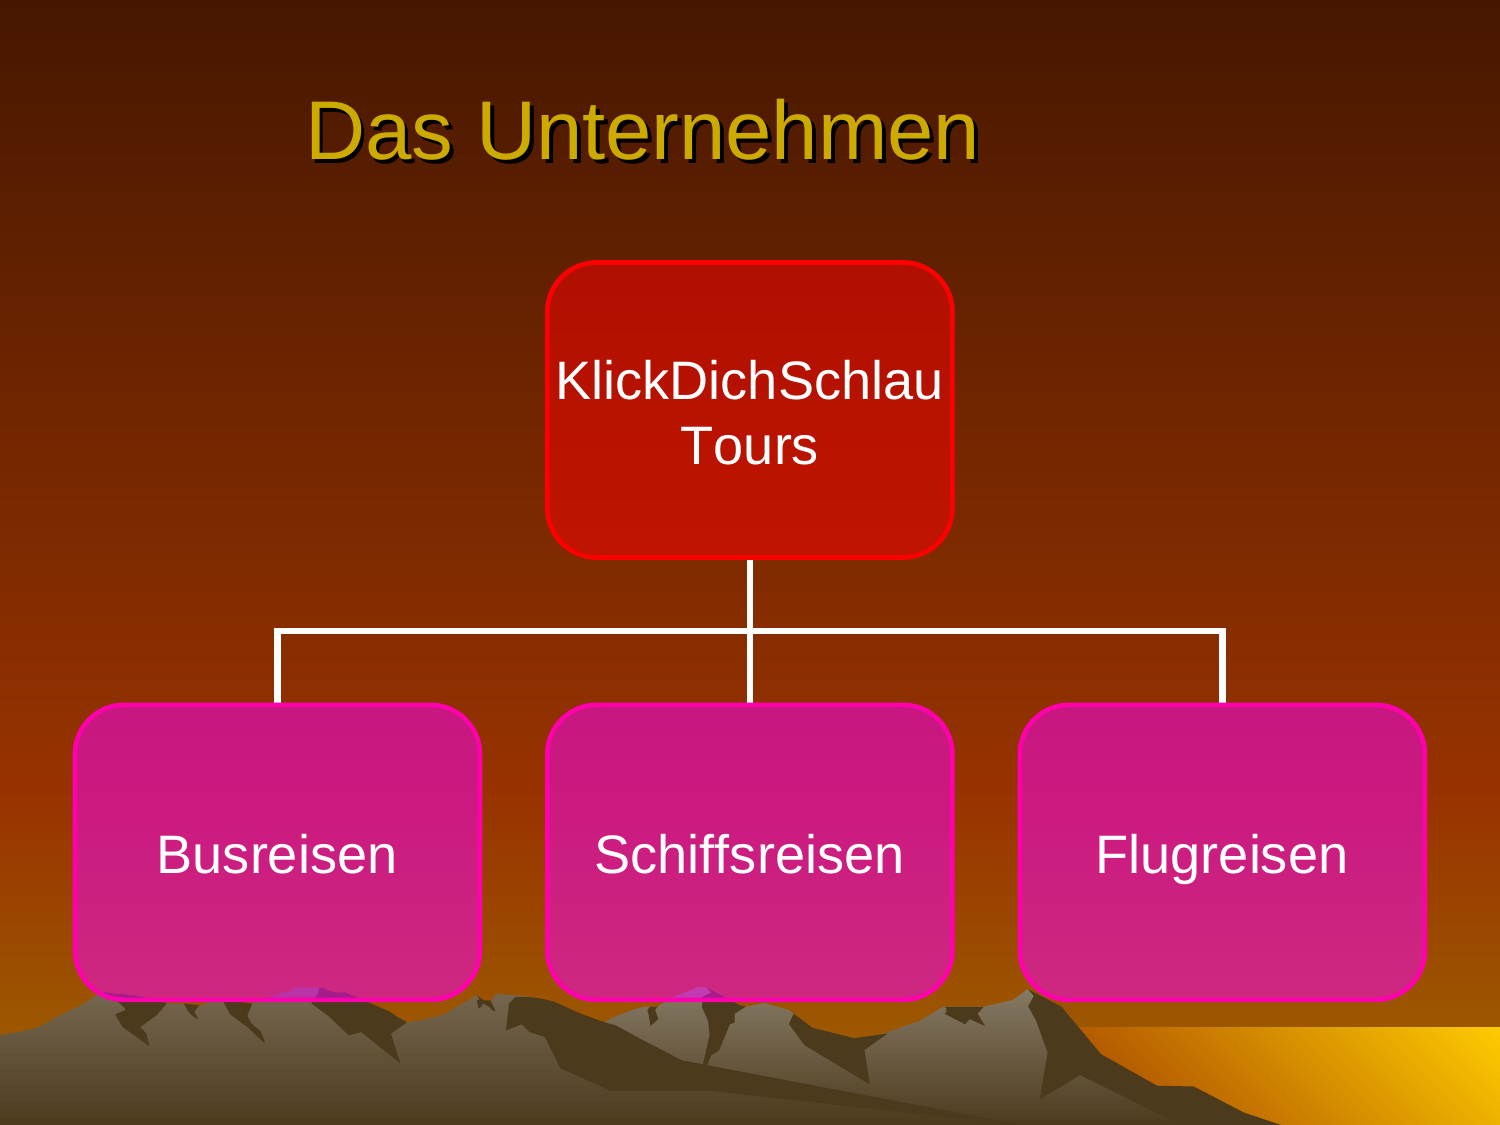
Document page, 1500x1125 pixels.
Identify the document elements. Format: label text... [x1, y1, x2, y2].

text_box Schiffsreisen [547, 704, 953, 1000]
text_box KlickDichSchlau Tours [547, 262, 953, 558]
text_box Flugreisen [1019, 704, 1425, 1000]
text_box Busreisen [74, 704, 480, 1000]
title Das Unternehmen [74, 37, 1211, 225]
